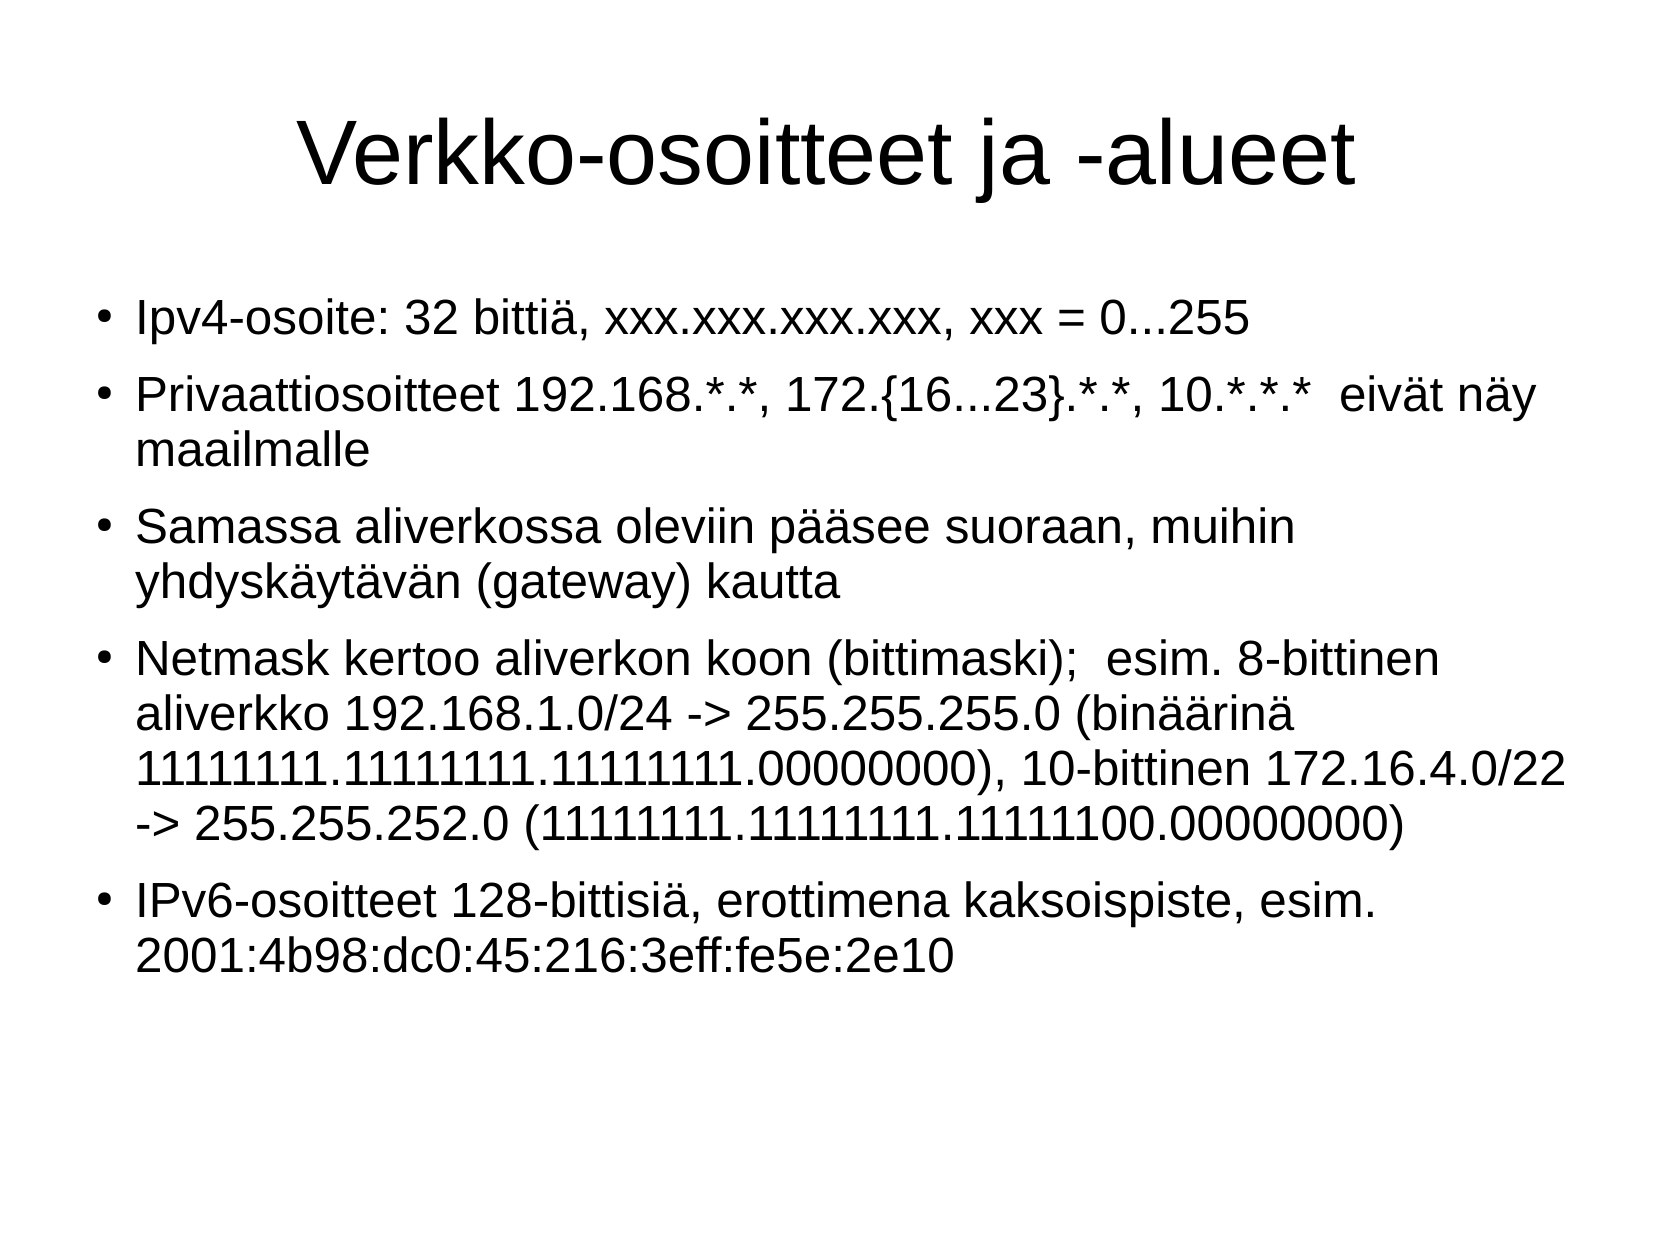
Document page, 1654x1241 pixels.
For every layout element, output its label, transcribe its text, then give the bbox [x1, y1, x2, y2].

list Ipv4-osoite: 32 bittiä, xxx.xxx.xxx.xxx, xxx = 0...255 Privaattiosoitteet 192.168.*.*, 172.{16...23}.*.*, 10.*.*.* eivät näy maailmalle Samassa aliverkossa oleviin pääsee suoraan, muihin yhdyskäytävän (gateway) kautta Netmask kertoo aliverkon koon (bittimaski); esim. 8-bittinen aliverkko 192.168.1.0/24 -> 255.255.255.0 (binäärinä 11111111.11111111.11111111.00000000), 10-bittinen 172.16.4.0/22 -> 255.255.252.0 (11111111.11111111.11111100.00000000) IPv6-osoitteet 128-bittisiä, erottimena kaksoispiste, esim. 2001:4b98:dc0:45:216:3eff:fe5e:2e10 [82, 290, 1571, 1010]
title Verkko-osoitteet ja -alueet [82, 49, 1571, 257]
